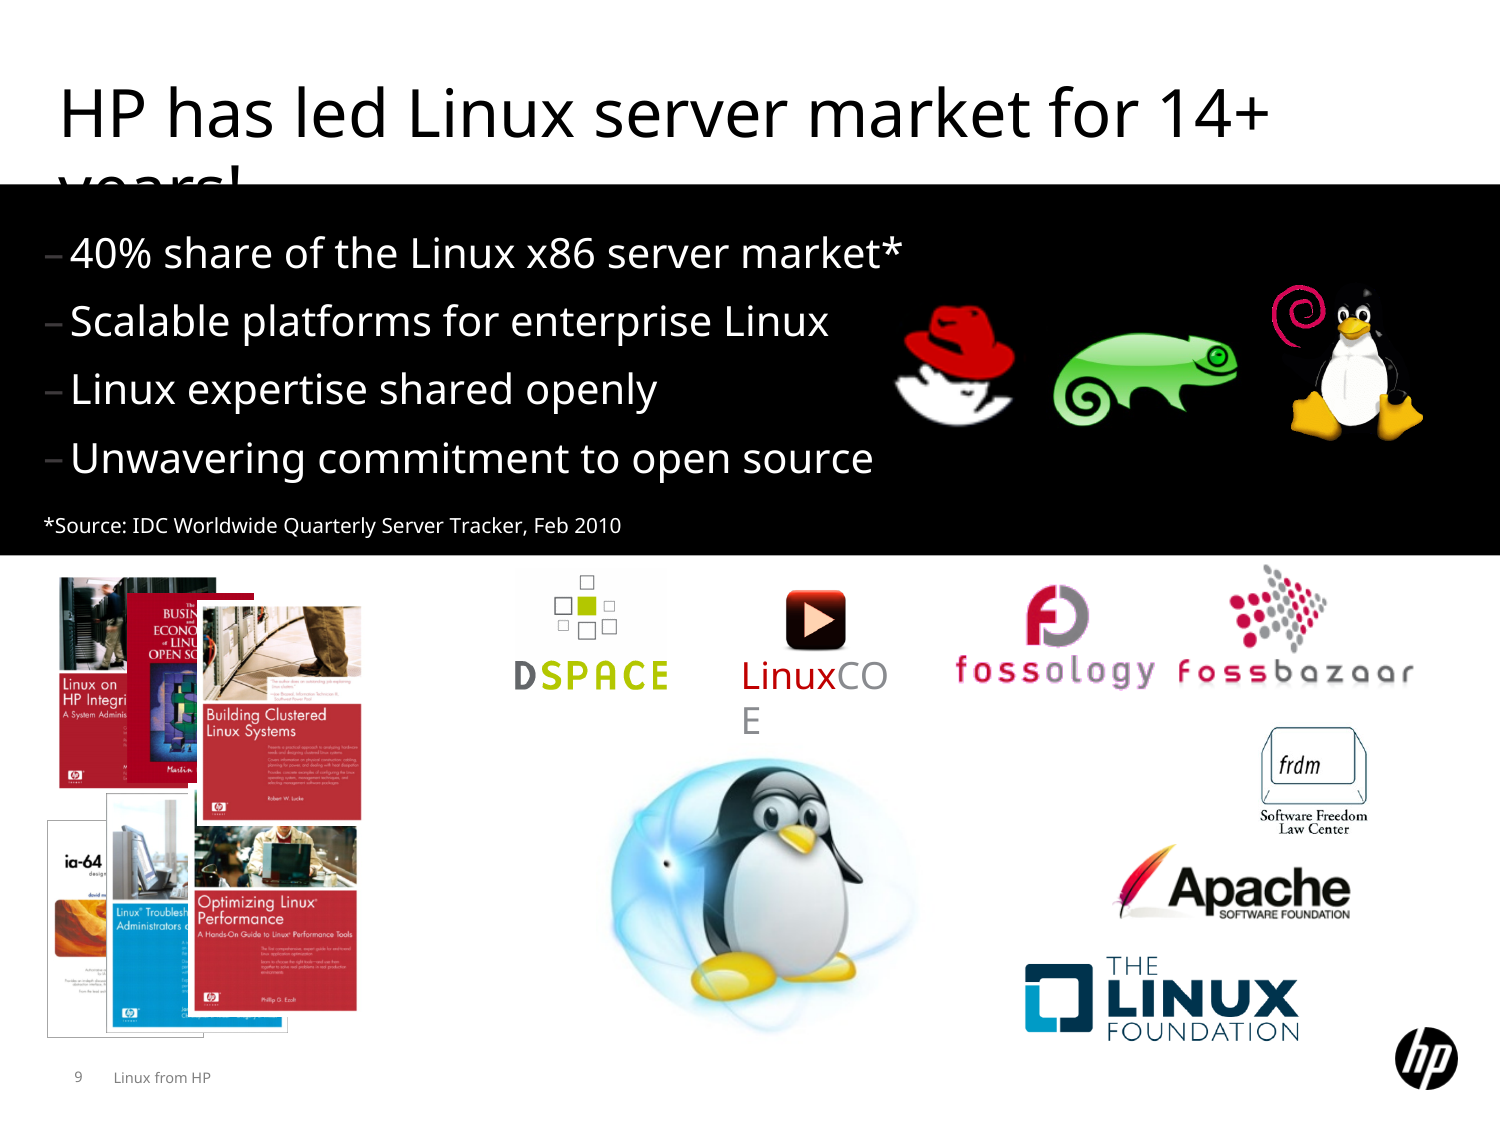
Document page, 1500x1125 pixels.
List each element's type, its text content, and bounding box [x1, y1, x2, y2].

text_box HP has led Linux server market for 14+ years! [43, 68, 1418, 142]
picture [515, 568, 667, 690]
picture [1111, 710, 1387, 937]
picture [949, 575, 1165, 695]
picture [1393, 1025, 1460, 1092]
picture [596, 743, 937, 1045]
picture [772, 577, 859, 665]
picture [1009, 939, 1324, 1061]
picture [48, 571, 367, 1037]
picture [1272, 282, 1423, 441]
text_box LinuxCOE [725, 644, 917, 750]
picture [860, 282, 1242, 443]
picture [1174, 562, 1419, 695]
text_box 40% share of the Linux x86 server market* Scalable platforms for enterprise Linux Linux expertise shared openly Unwavering commitment to open source *Source: IDC Worldwide Quarterly Server Tracker, Feb 2010 [0, 184, 1500, 556]
